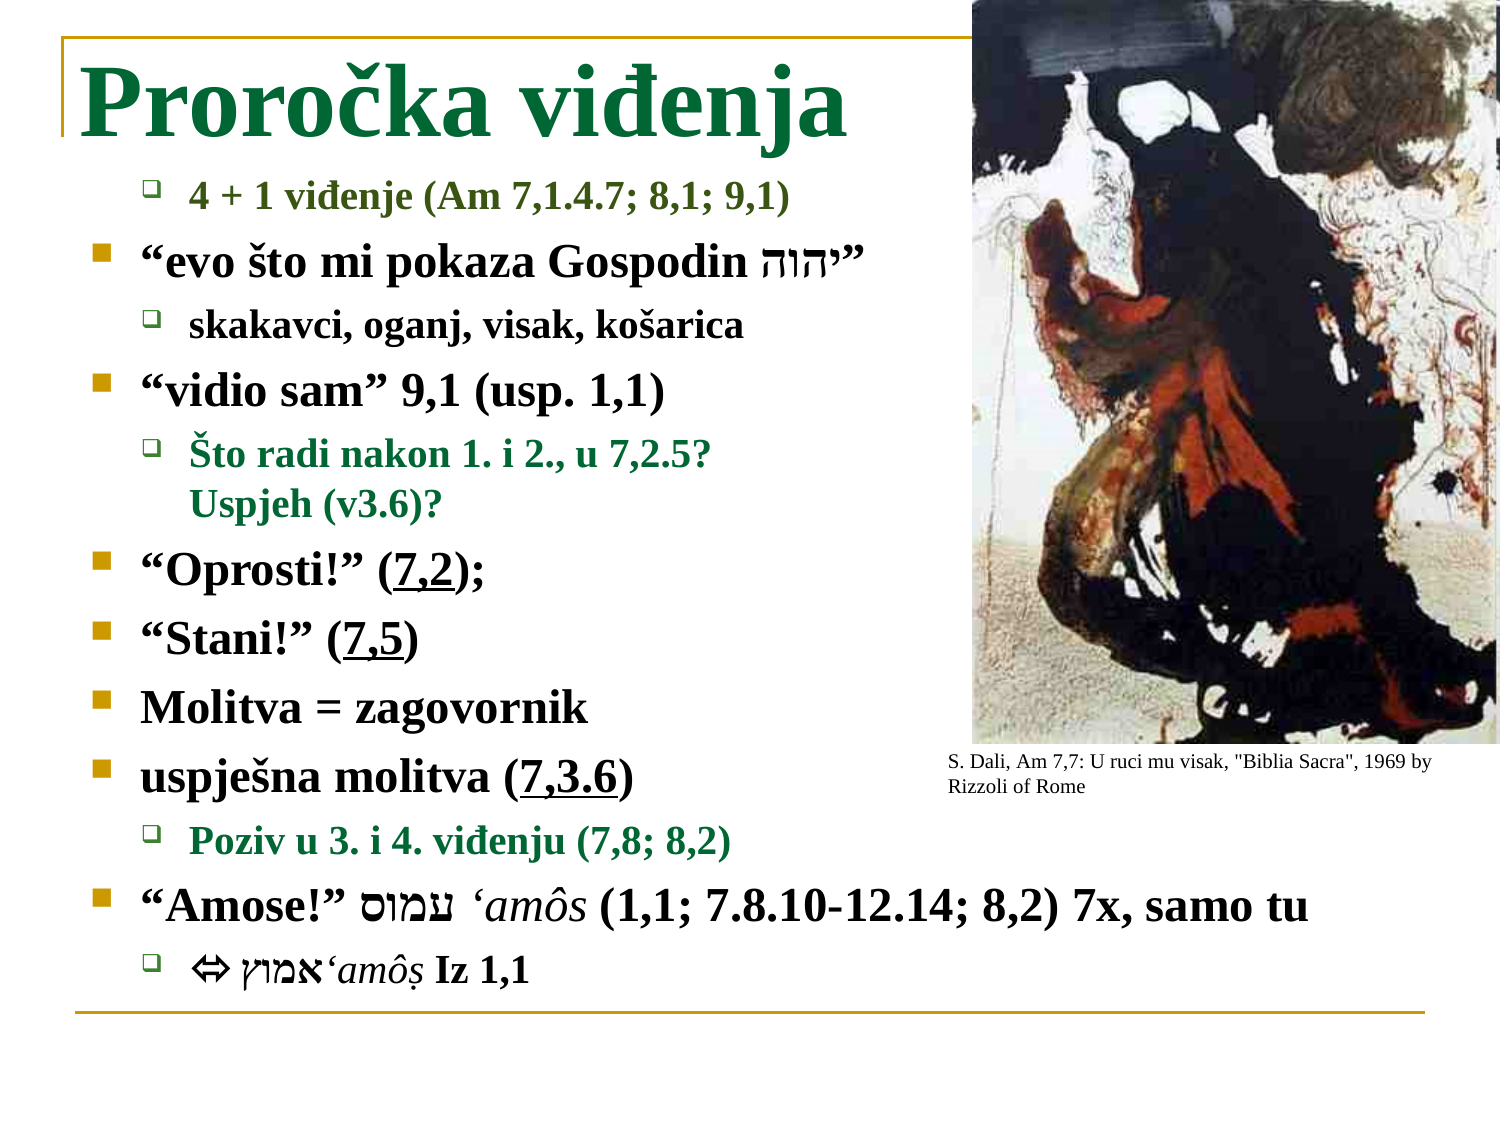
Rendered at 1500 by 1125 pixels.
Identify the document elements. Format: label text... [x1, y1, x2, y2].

title Proročka viđenja [64, 31, 972, 159]
list 4 + 1 viđenje (Am 7,1.4.7; 8,1; 9,1) “evo što mi pokaza Gospodin יהוה” skakavci, oganj, visak, košarica “vidio sam” 9,1 (usp. 1,1) Što radi nakon 1. i 2., u 7,2.5? Uspjeh (v3.6)? “Oprosti!” (7,2); “Stani!” (7,5) Molitva = zagovornik uspješna molitva (7,3.6) Poziv u 3. i 4. viđenju (7,8; 8,2) “Amose!” עמוס ‘amôs (1,1; 7.8.10-12.14; 8,2) 7x, samo tu  אמוץ‘amôṣ Iz 1,1 [75, 160, 1477, 1004]
text_box S. Dali, Am 7,7: U ruci mu visak, "Biblia Sacra", 1969 by Rizzoli of Rome [933, 739, 1500, 805]
picture [972, 0, 1500, 739]
